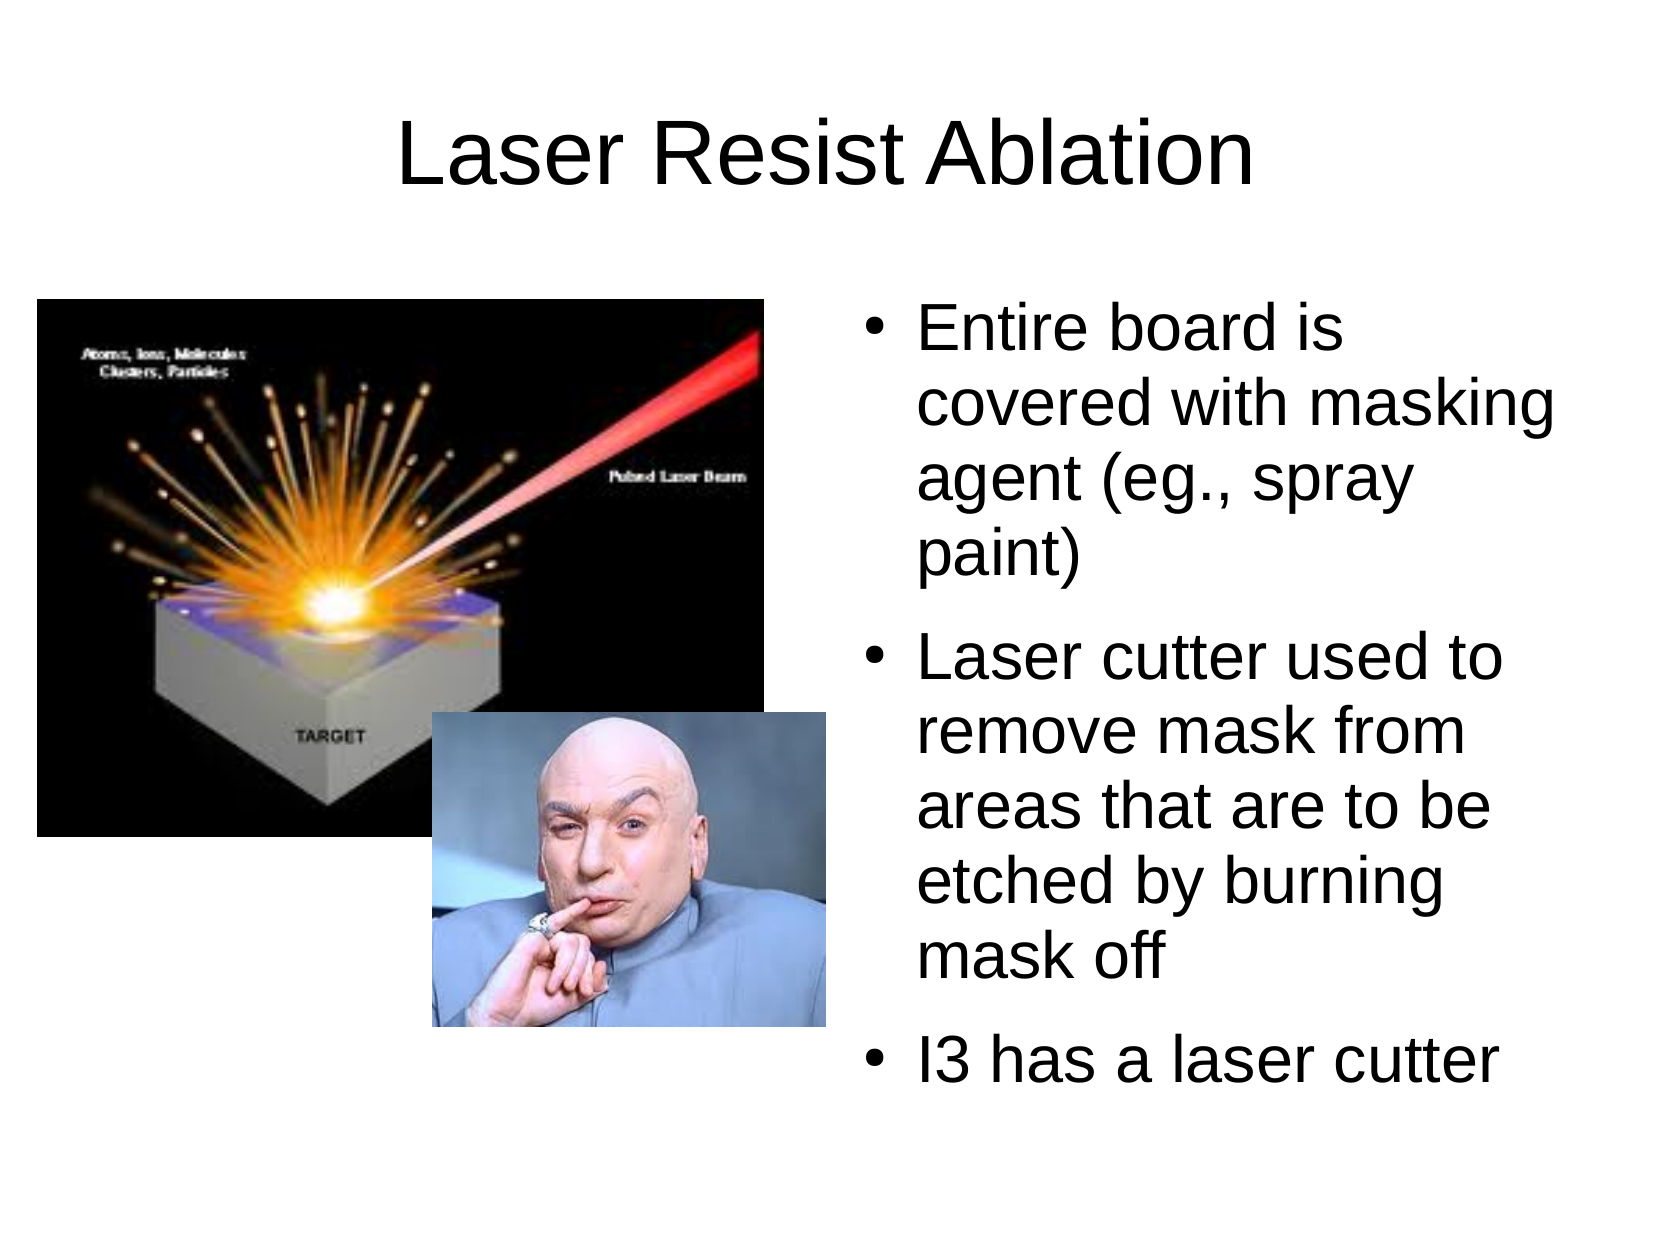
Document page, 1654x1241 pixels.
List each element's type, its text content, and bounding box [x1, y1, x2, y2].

list Entire board is covered with masking agent (eg., spray paint) Laser cutter used to remove mask from areas that are to be etched by burning mask off I3 has a laser cutter [845, 290, 1572, 1097]
title Laser Resist Ablation [82, 56, 1571, 250]
picture [37, 299, 826, 1027]
